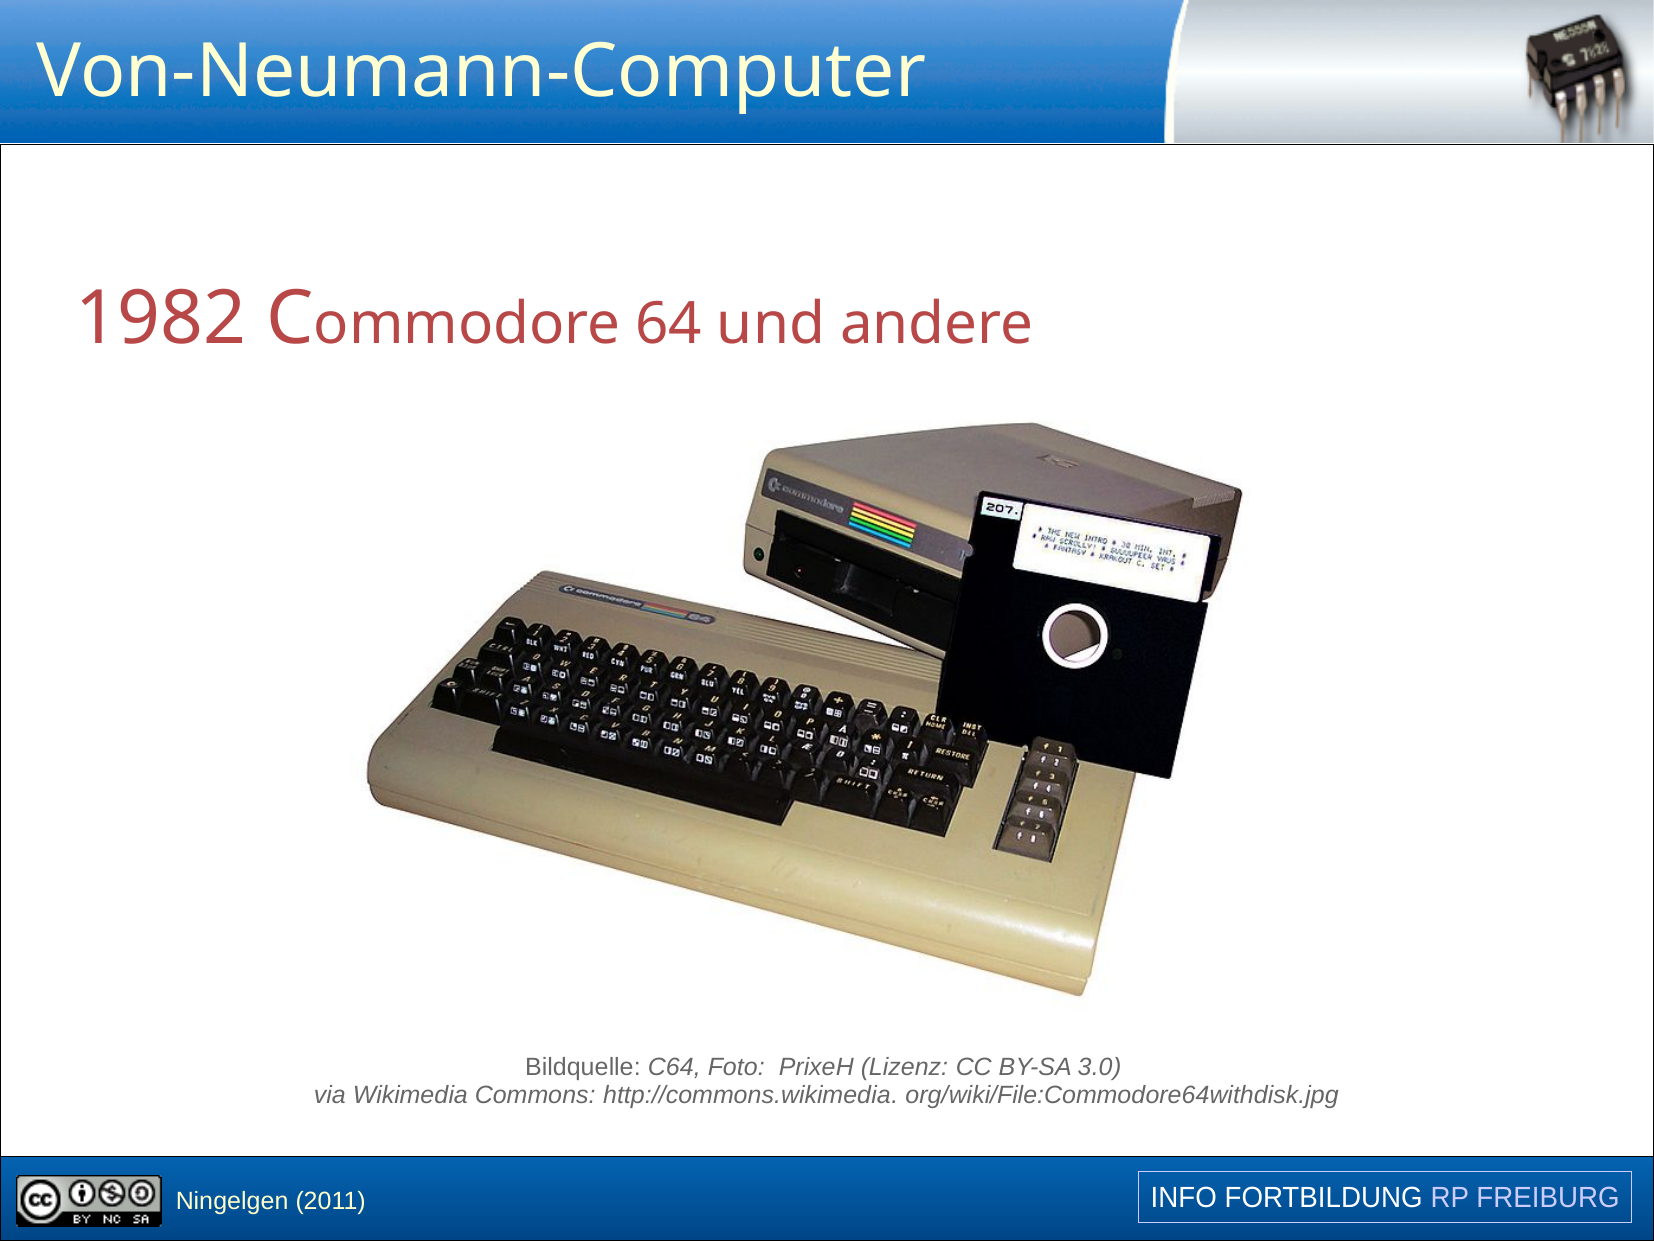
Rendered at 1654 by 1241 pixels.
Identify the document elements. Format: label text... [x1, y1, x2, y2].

picture [332, 383, 1279, 1034]
text_box 1982 Commodore 64 und andere [75, 223, 1172, 405]
picture [16, 1175, 162, 1227]
text_box Bildquelle: C64, Foto: PrixeH (Lizenz: CC BY-SA 3.0) via Wikimedia Commons: http://commons.wikimedia. org/wiki/File:Commodore64withdisk.jpg [0, 1045, 1654, 1117]
title Von-Neumann-Computer [36, 14, 1490, 222]
picture [0, 0, 1654, 143]
